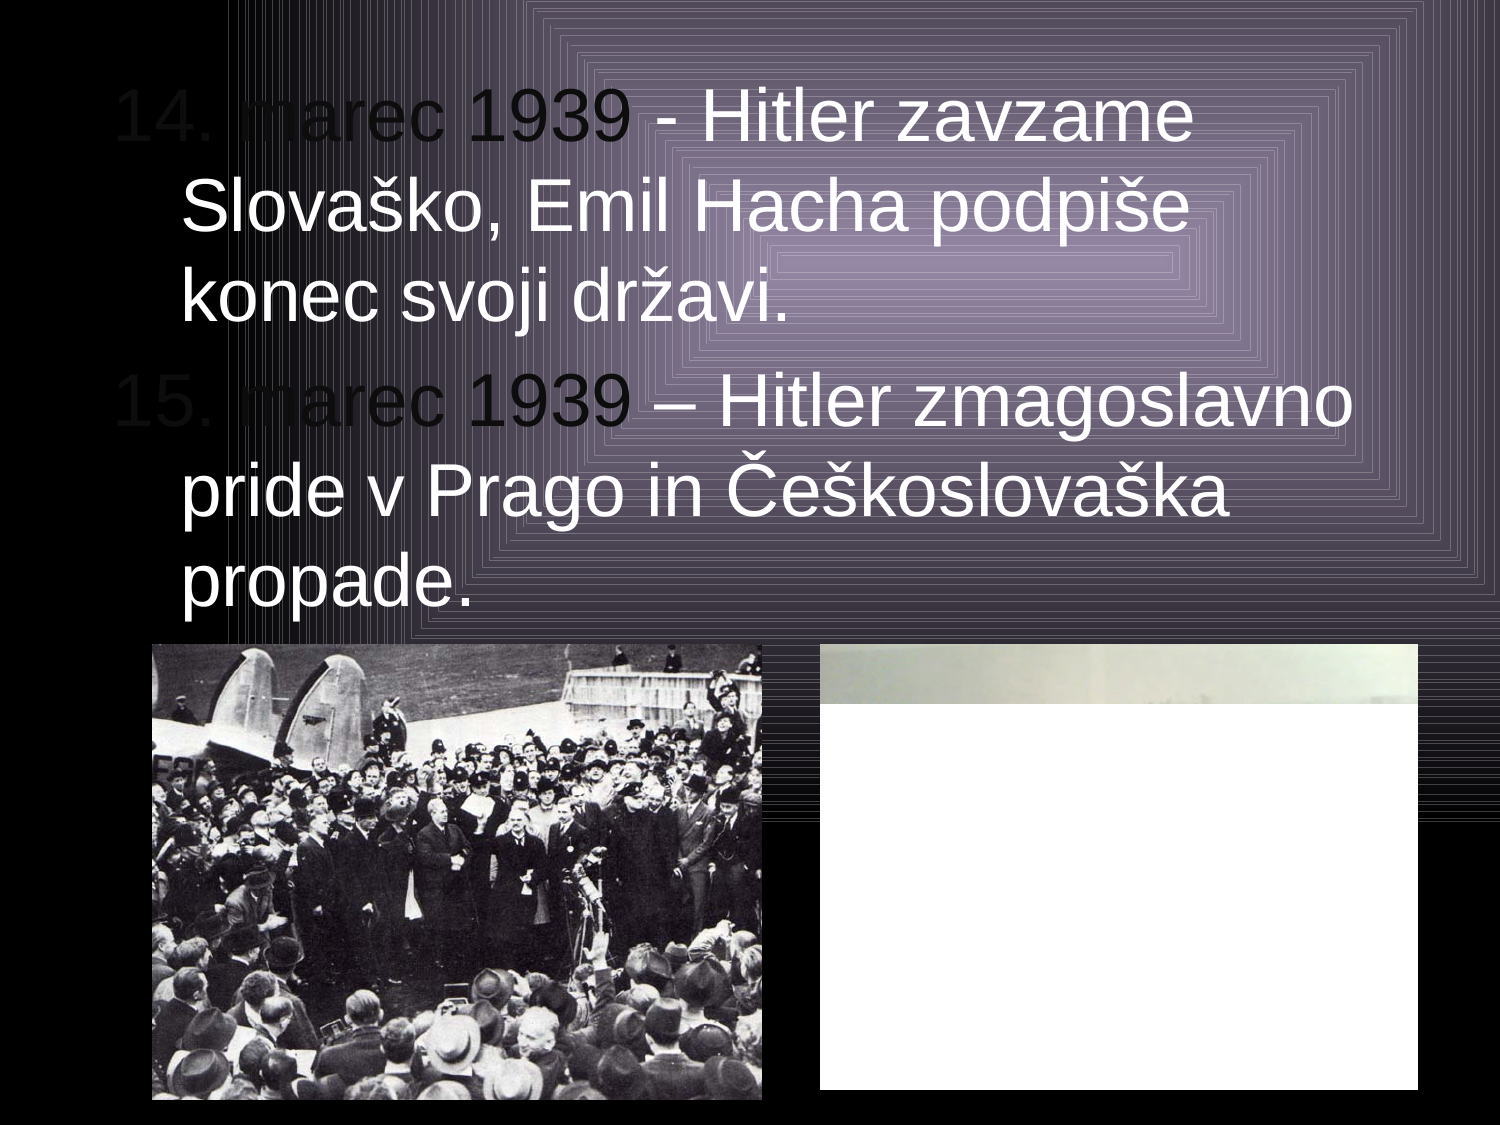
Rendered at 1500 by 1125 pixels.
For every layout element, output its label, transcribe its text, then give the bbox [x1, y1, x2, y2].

picture [820, 644, 1418, 1090]
picture [152, 644, 762, 1100]
list 14. marec 1939 - Hitler zavzame Slovaško, Emil Hacha podpiše konec svoji državi. 15. marec 1939 – Hitler zmagoslavno pride v Prago in Češkoslovaška propade. [75, 58, 1425, 657]
